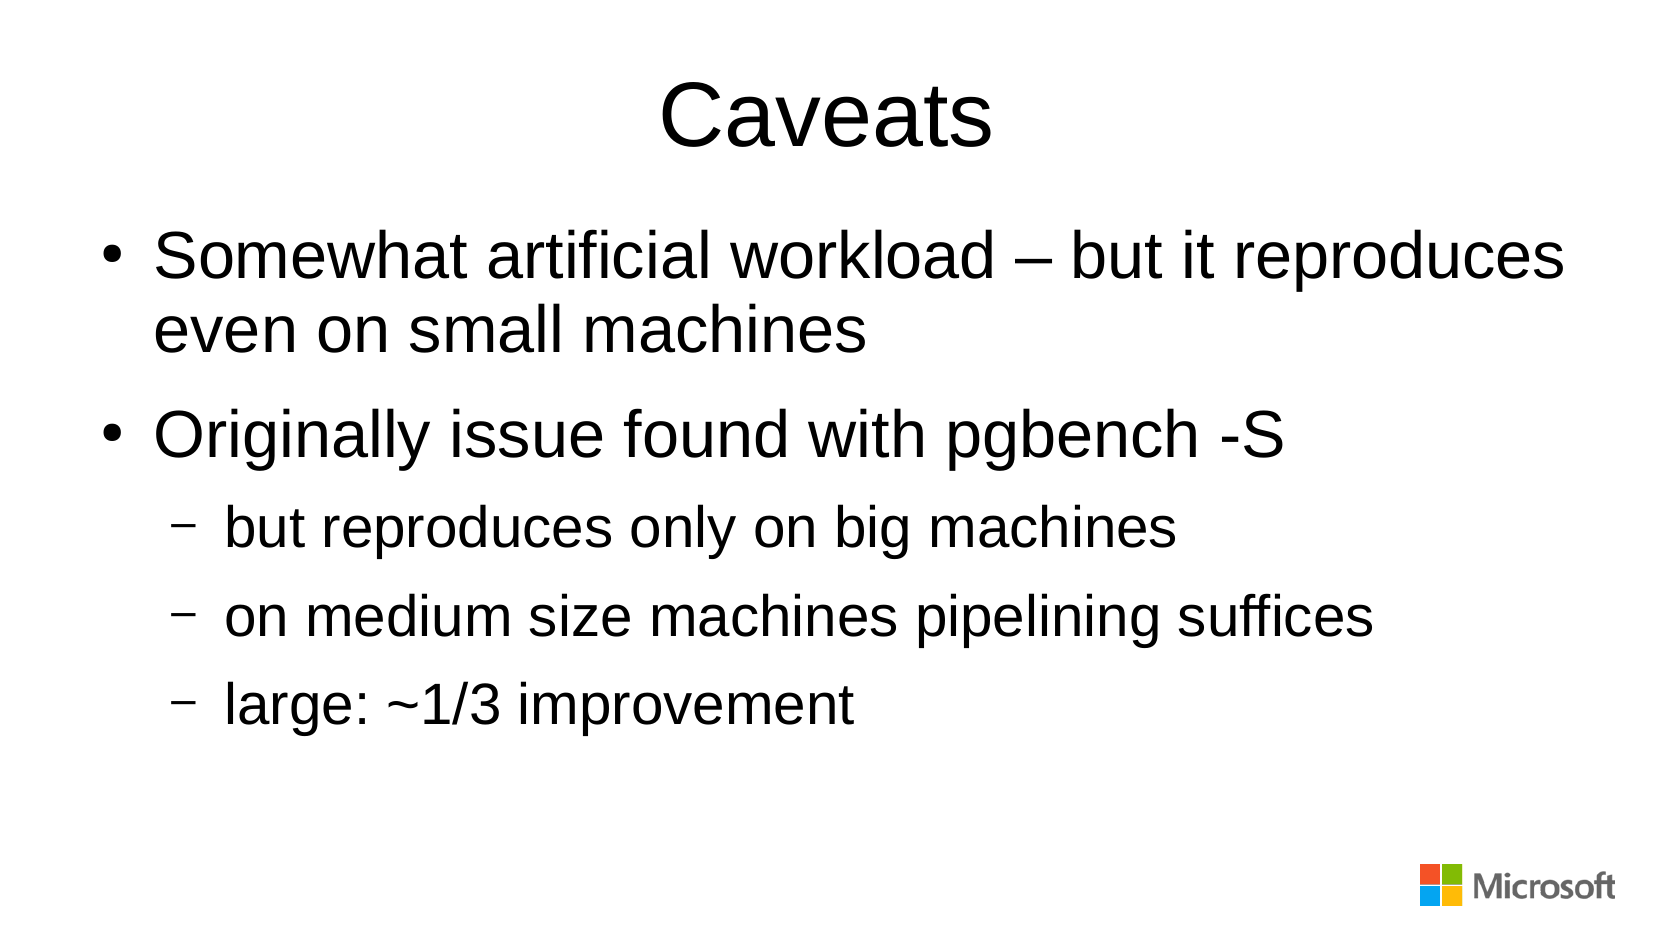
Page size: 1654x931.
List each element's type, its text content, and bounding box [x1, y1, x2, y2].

picture [1420, 864, 1615, 906]
list Somewhat artificial workload – but it reproduces even on small machines Originally issue found with pgbench -S but reproduces only on big machines on medium size machines pipelining suffices large: ~1/3 improvement [82, 217, 1571, 757]
title Caveats [82, 37, 1571, 193]
